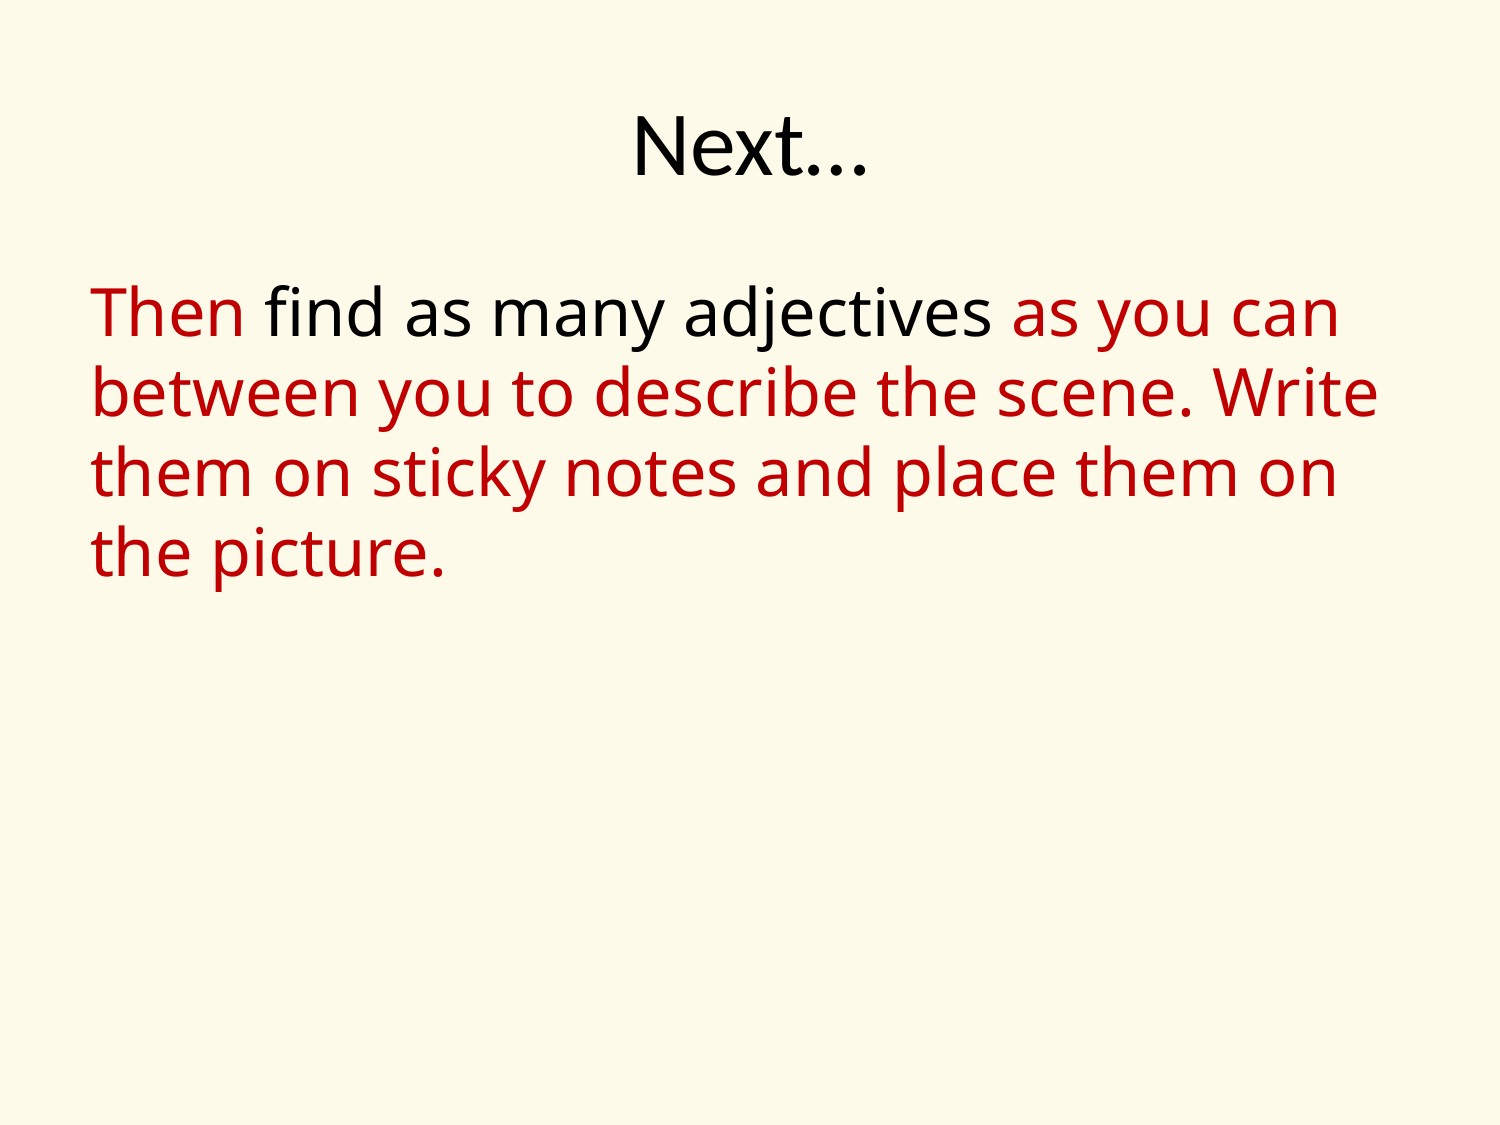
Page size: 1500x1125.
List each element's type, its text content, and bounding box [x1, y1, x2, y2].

title Next… [75, 45, 1426, 233]
list Then find as many adjectives as you can between you to describe the scene. Write them on sticky notes and place them on the picture. [75, 262, 1426, 1005]
